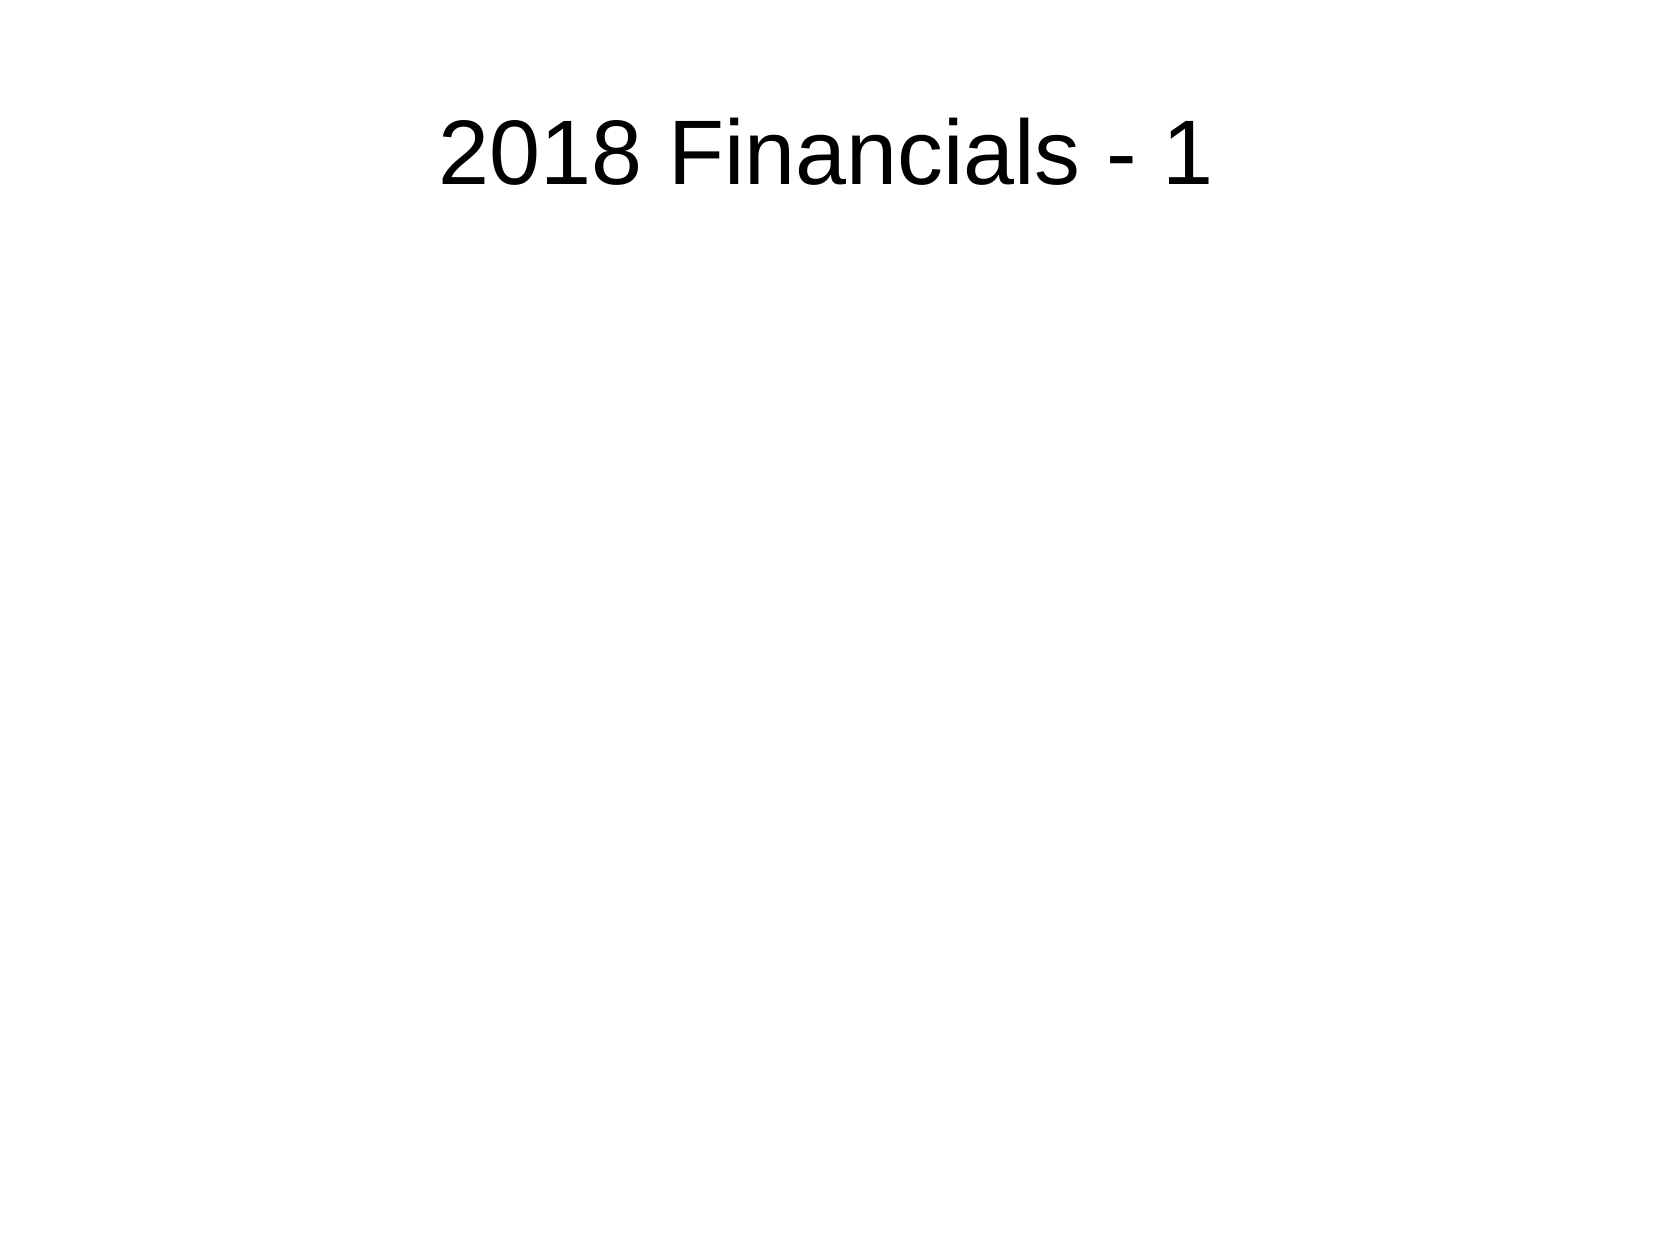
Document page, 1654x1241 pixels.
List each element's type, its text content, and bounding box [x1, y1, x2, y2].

title 2018 Financials - 1 [82, 49, 1571, 257]
